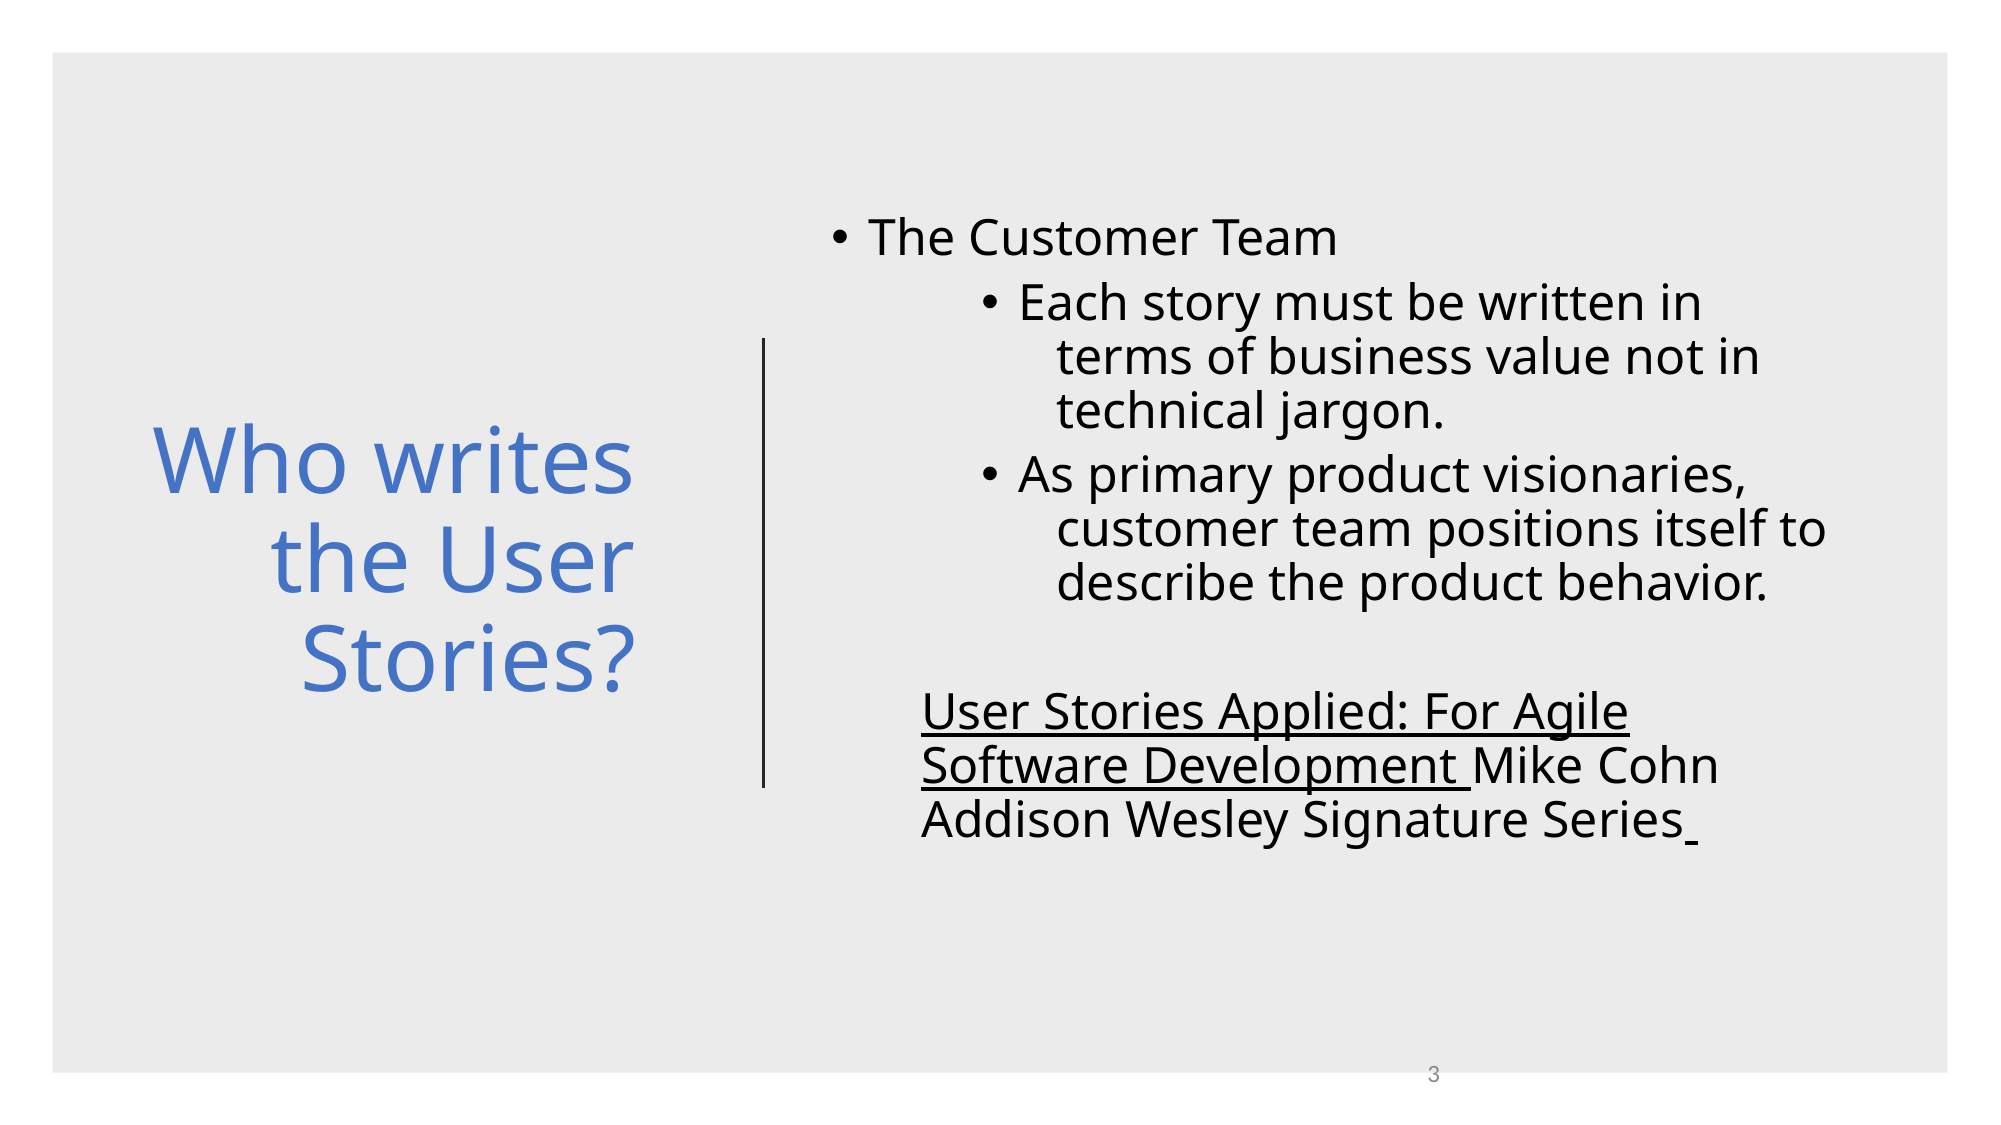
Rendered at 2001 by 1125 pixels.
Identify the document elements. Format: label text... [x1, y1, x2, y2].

text_box 3 [1412, 1042, 1863, 1103]
text_box [53, 53, 1947, 1073]
list The Customer Team Each story must be written in terms of business value not in technical jargon. As primary product visionaries, customer team positions itself to describe the product behavior. User Stories Applied: For Agile Software Development Mike Cohn Addison Wesley Signature Series [816, 158, 1863, 967]
title Who writes the User Stories? [137, 158, 711, 967]
